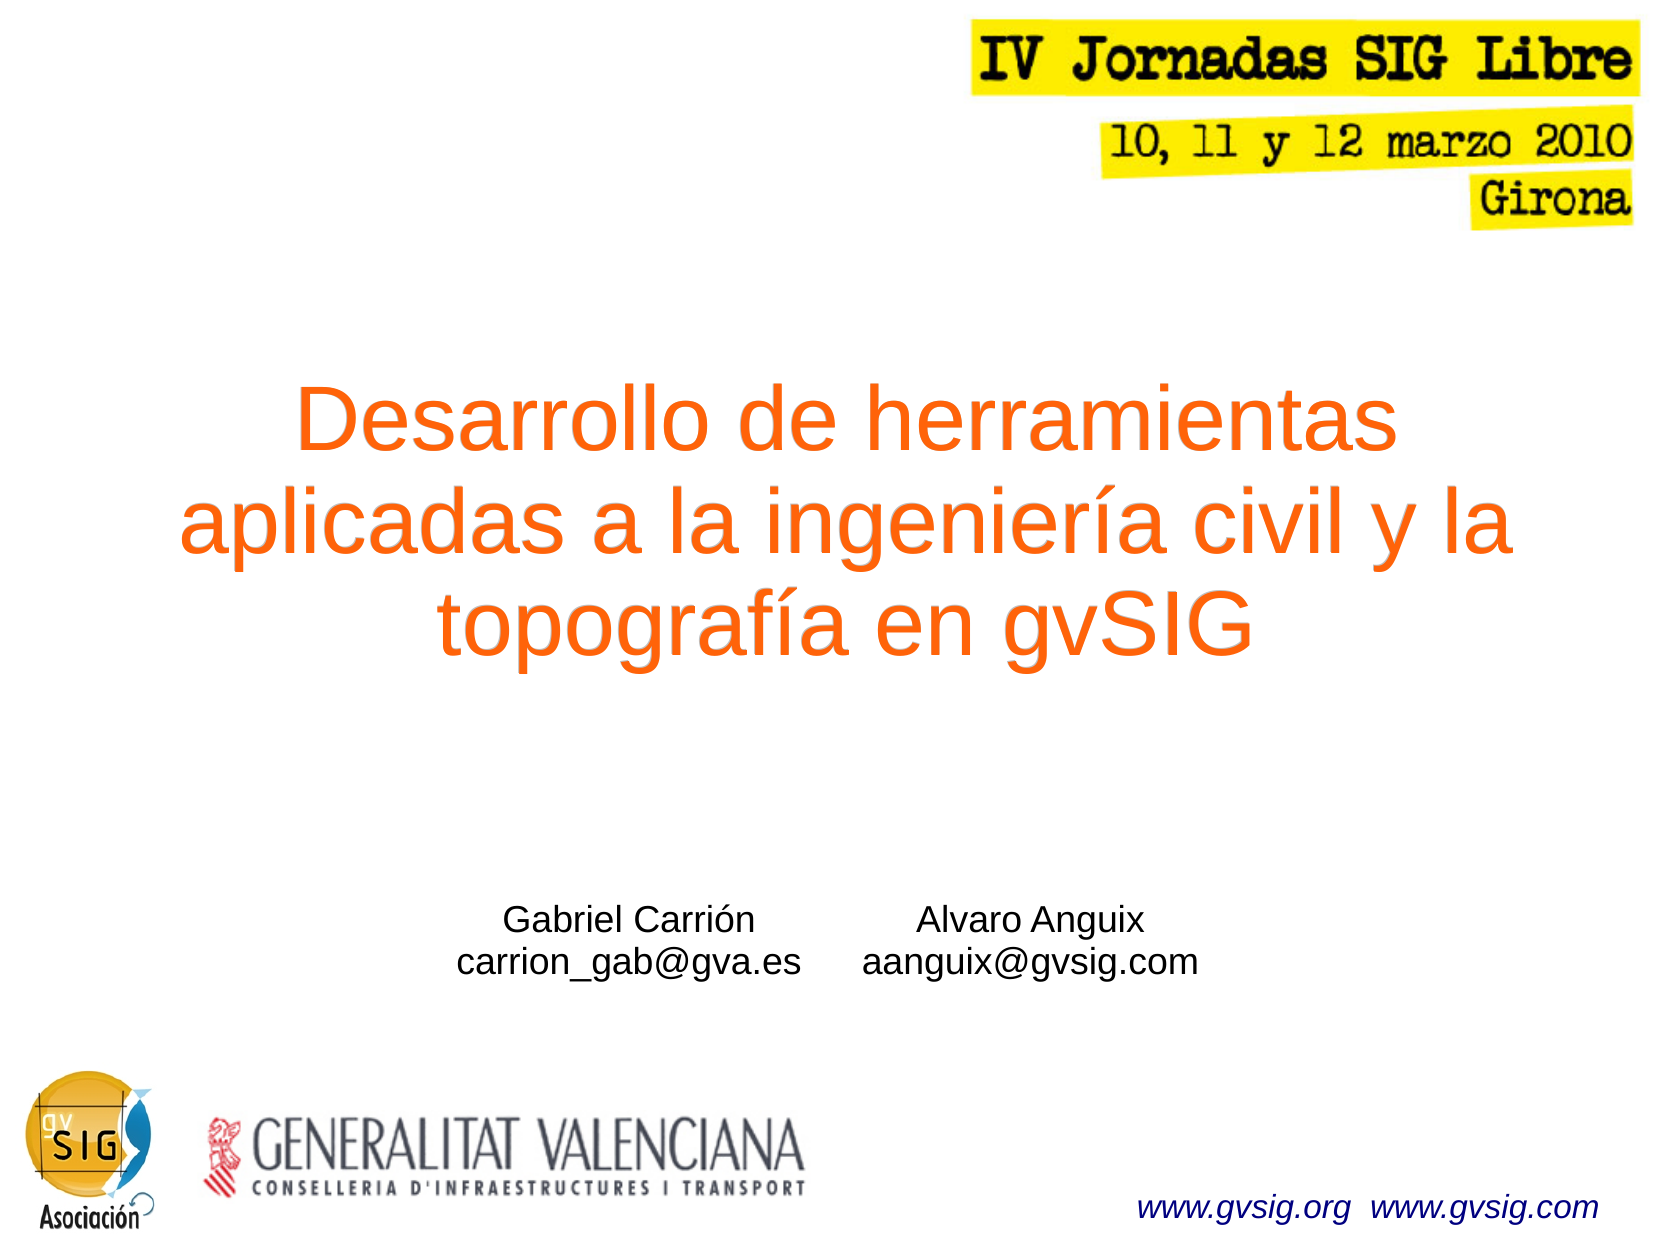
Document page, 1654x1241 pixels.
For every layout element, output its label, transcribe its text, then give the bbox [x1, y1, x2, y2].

text_box Gabriel Carrión carrion_gab@gva.es [407, 891, 851, 999]
text_box Alvaro Anguix aanguix@gvsig.com [851, 891, 1252, 999]
picture [0, 1062, 178, 1241]
text_box Desarrollo de herramientas aplicadas a la ingeniería civil y la topografía en gvSIG [94, 360, 1601, 774]
picture [197, 1110, 815, 1204]
picture [956, 0, 1654, 276]
